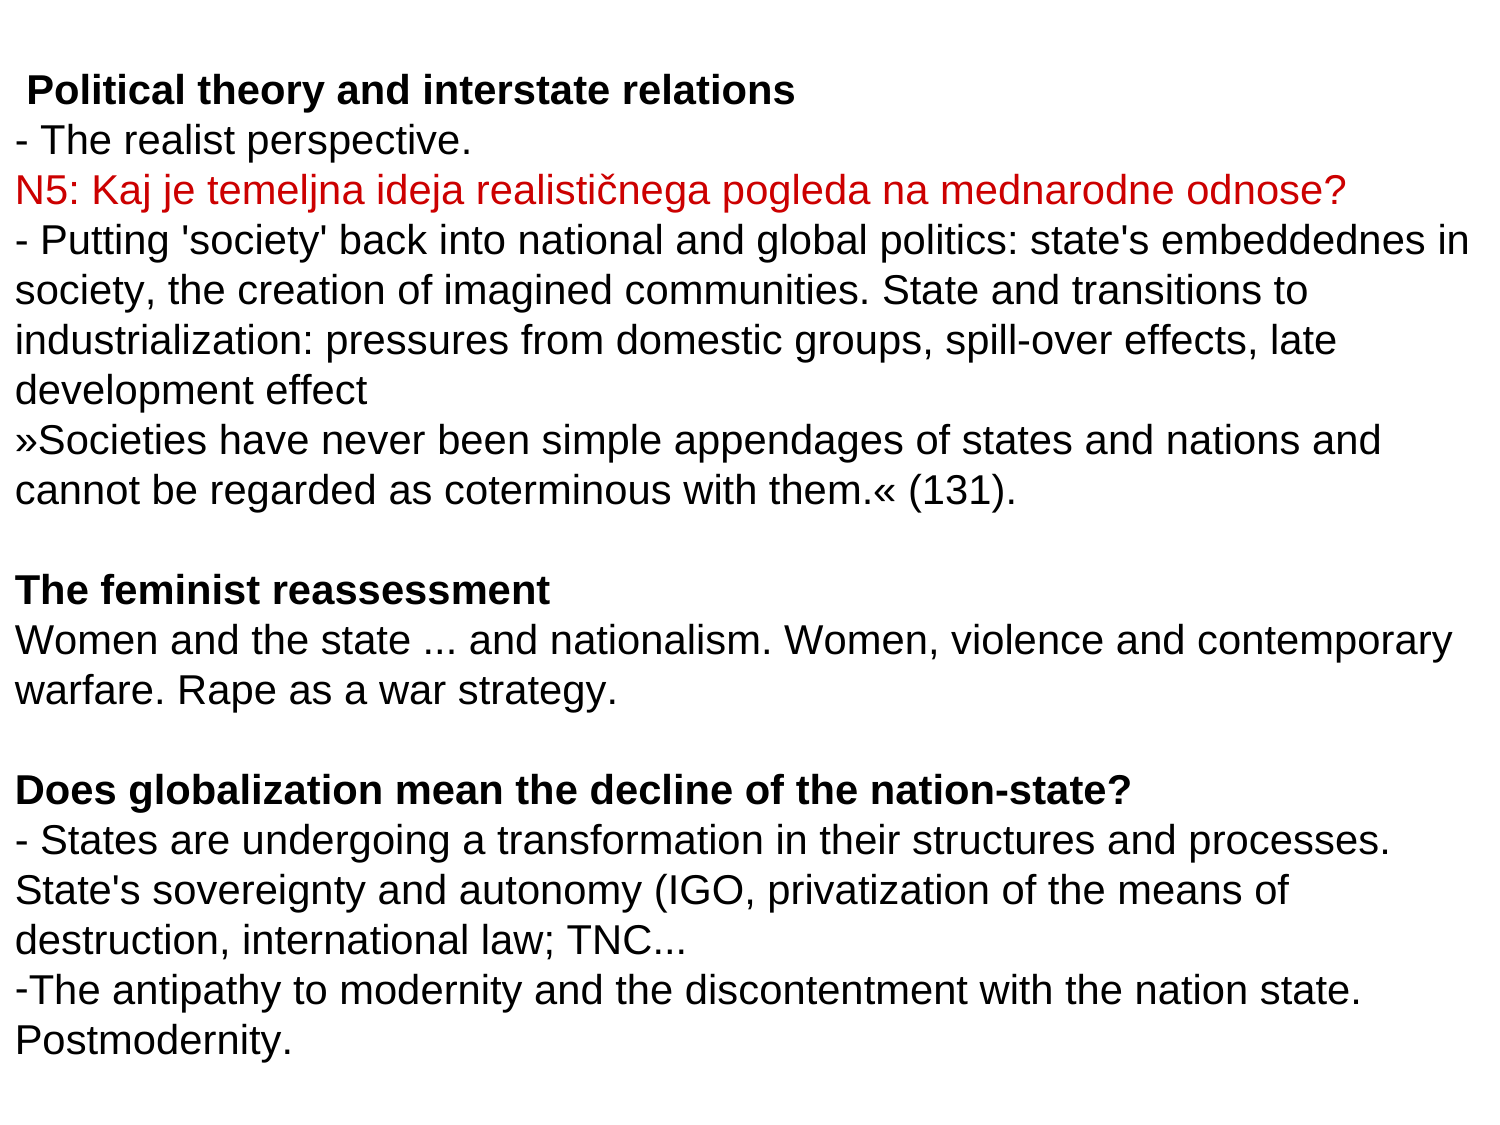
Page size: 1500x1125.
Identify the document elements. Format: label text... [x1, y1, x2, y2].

text_box Political theory and interstate relations - The realist perspective. N5: Kaj je temeljna ideja realističnega pogleda na mednarodne odnose? - Putting 'society' back into national and global politics: state's embeddednes in society, the creation of imagined communities. State and transitions to industrialization: pressures from domestic groups, spill-over effects, late development effect »Societies have never been simple appendages of states and nations and cannot be regarded as coterminous with them.« (131). The feminist reassessment Women and the state ... and nationalism. Women, violence and contemporary warfare. Rape as a war strategy. Does globalization mean the decline of the nation-state? - States are undergoing a transformation in their structures and processes. State's sovereignty and autonomy (IGO, privatization of the means of destruction, international law; TNC... The antipathy to modernity and the discontentment with the nation state. Postmodernity. [0, 55, 1500, 1071]
